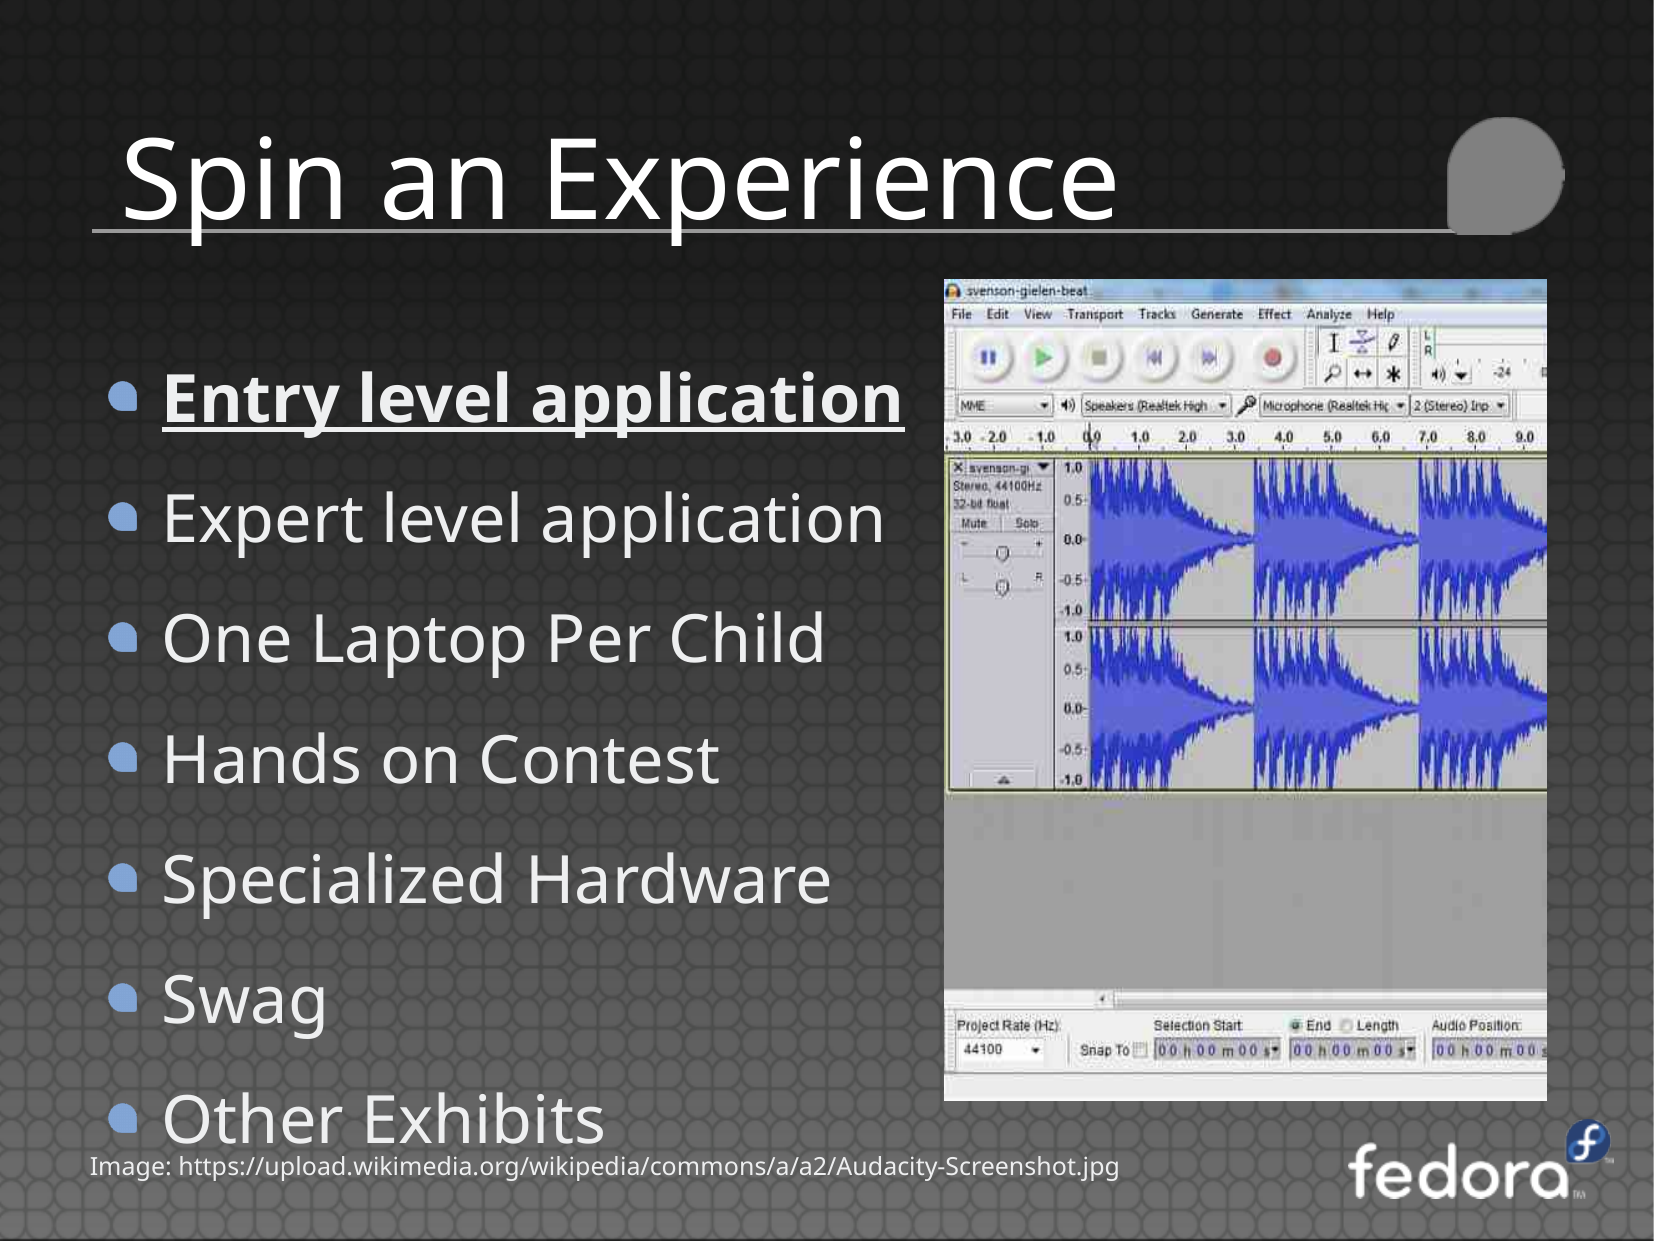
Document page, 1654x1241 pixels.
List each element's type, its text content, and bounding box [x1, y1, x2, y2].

text_box Image: https://upload.wikimedia.org/wikipedia/commons/a/a2/Audacity-Screenshot.jpg [75, 1141, 1594, 1201]
list Entry level application Expert level application One Laptop Per Child Hands on Contest Specialized Hardware Swag Other Exhibits [90, 230, 1492, 1060]
picture [0, 0, 1654, 1241]
title Spin an Experience [120, 100, 1451, 251]
